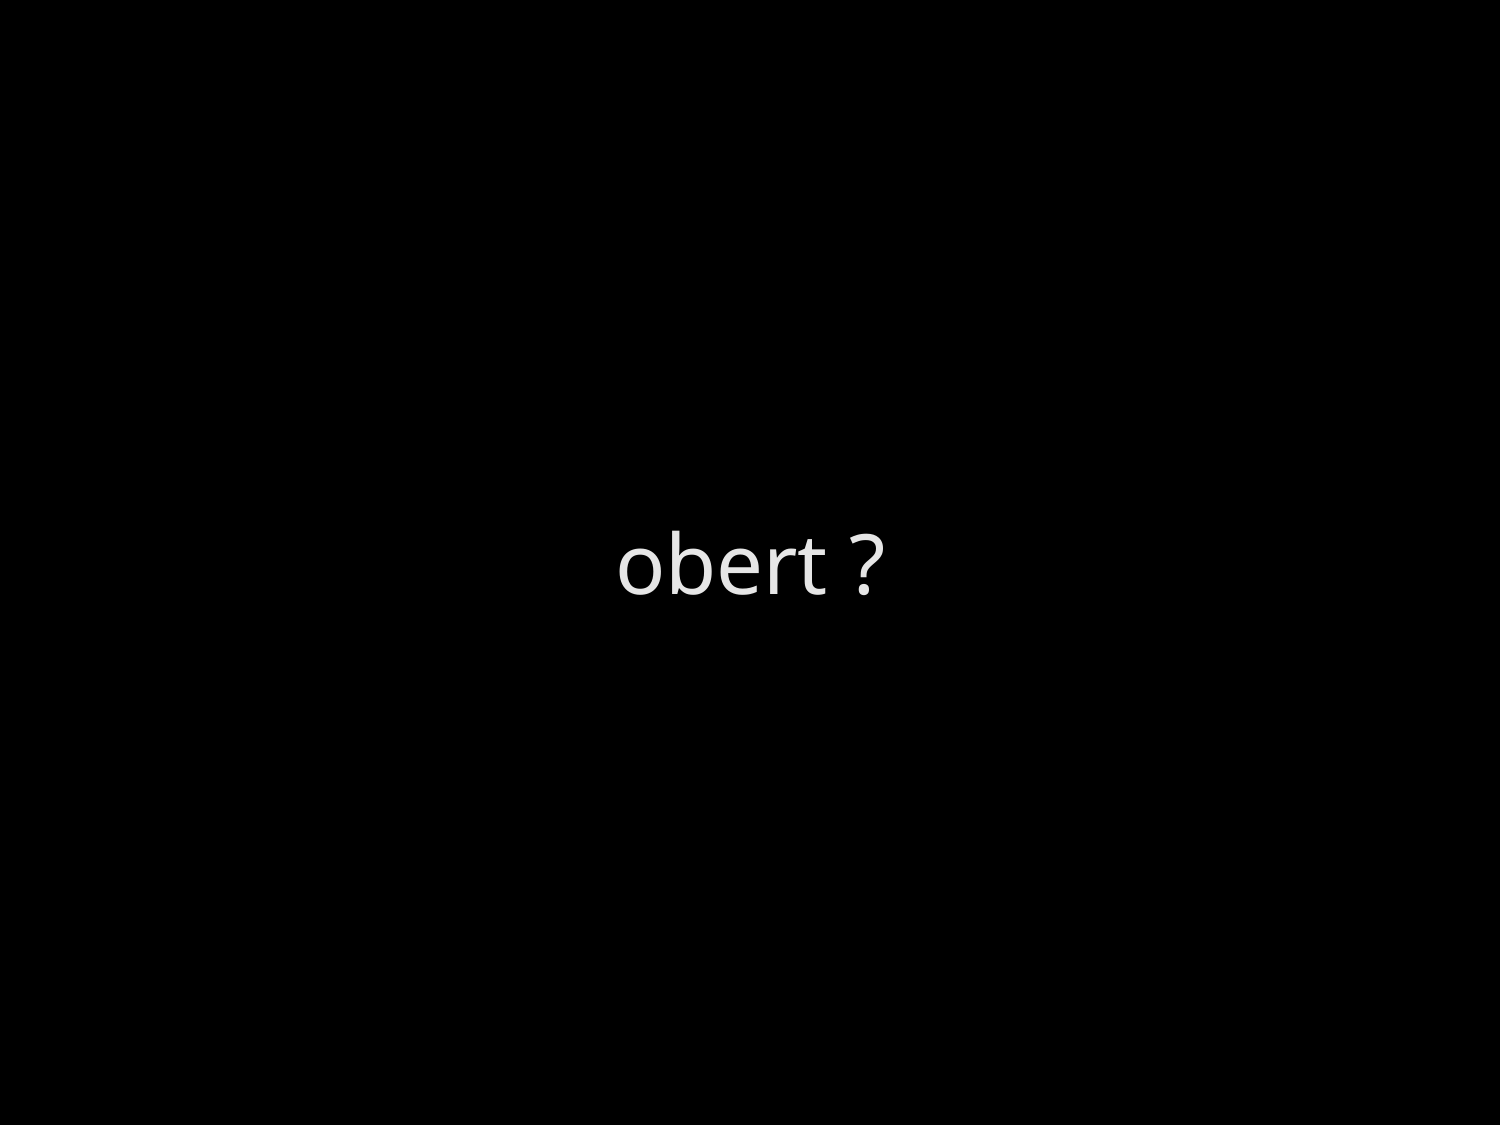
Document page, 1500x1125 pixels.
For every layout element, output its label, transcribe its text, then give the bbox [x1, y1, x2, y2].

title obert ? [110, 468, 1392, 657]
